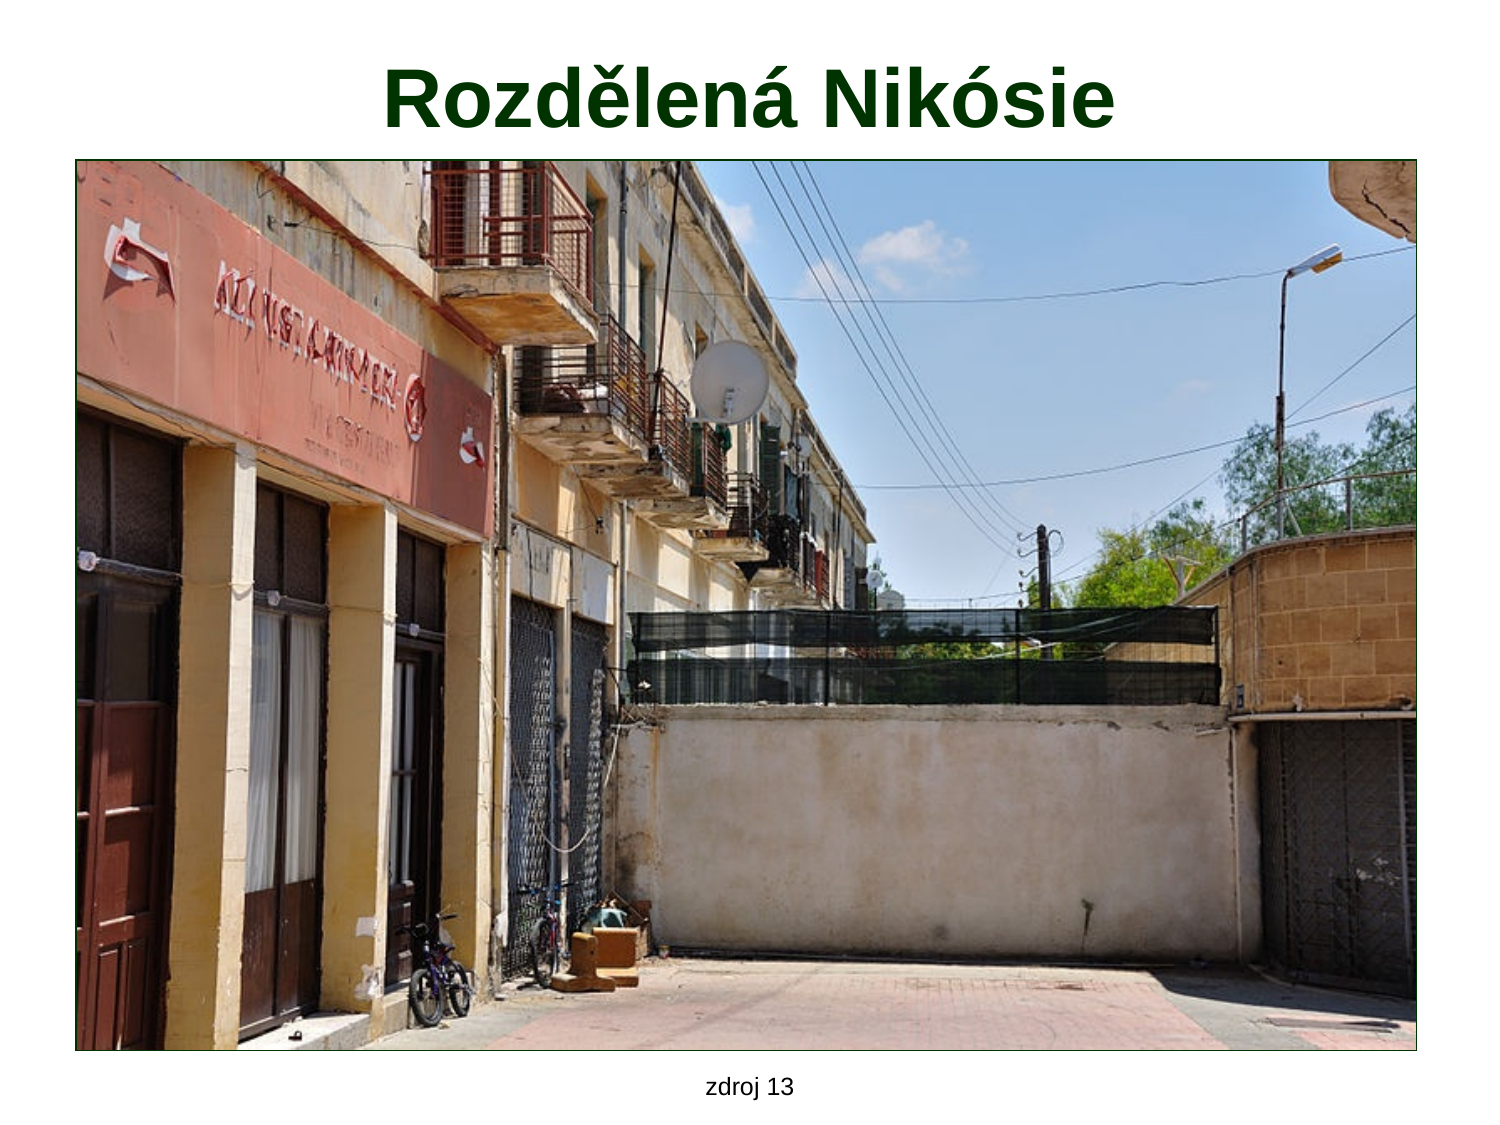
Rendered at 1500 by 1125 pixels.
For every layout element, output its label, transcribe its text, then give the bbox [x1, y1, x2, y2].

picture [76, 188, 1416, 1050]
text_box zdroj 13 [76, 1062, 1424, 1108]
title Rozdělená Nikósie [76, 0, 1424, 188]
